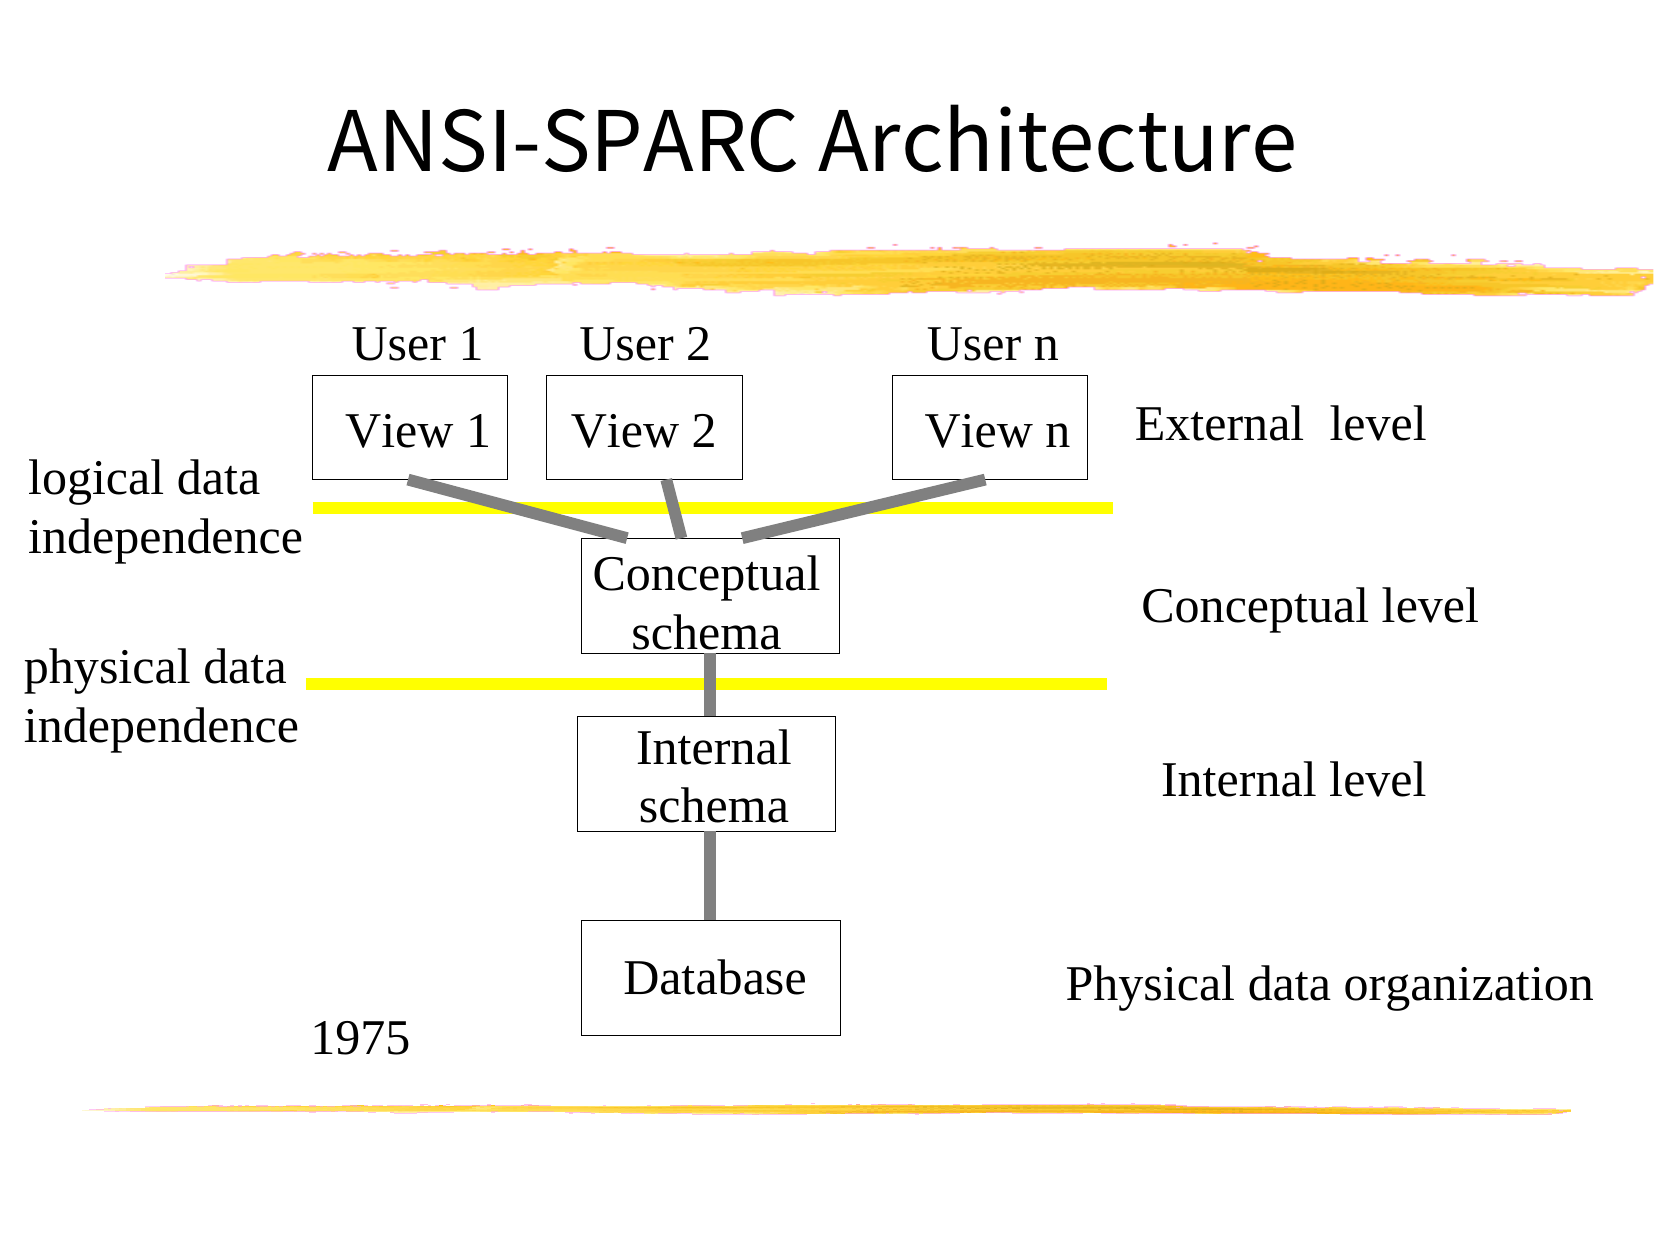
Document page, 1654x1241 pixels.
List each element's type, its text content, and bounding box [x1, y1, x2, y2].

text_box Physical data organization [1065, 952, 1595, 1009]
text_box Conceptual level [1141, 575, 1480, 631]
picture [165, 237, 1654, 308]
text_box View 1 [345, 399, 491, 455]
text_box 1975 [310, 1006, 411, 1063]
text_box User 2 [579, 312, 712, 368]
picture [82, 1102, 1571, 1117]
text_box logical data independence [28, 446, 304, 561]
text_box View 2 [570, 399, 717, 455]
text_box Database [623, 946, 807, 1002]
text_box Internal level [1161, 748, 1428, 804]
text_box Conceptual schema [592, 542, 821, 657]
text_box physical data independence [23, 635, 300, 750]
text_box External level [1134, 392, 1428, 449]
text_box User n [926, 312, 1059, 368]
text_box View n [924, 399, 1071, 455]
text_box User 1 [351, 312, 484, 368]
text_box Internal schema [636, 716, 793, 831]
title ANSI-SPARC Architecture [76, 28, 1550, 236]
